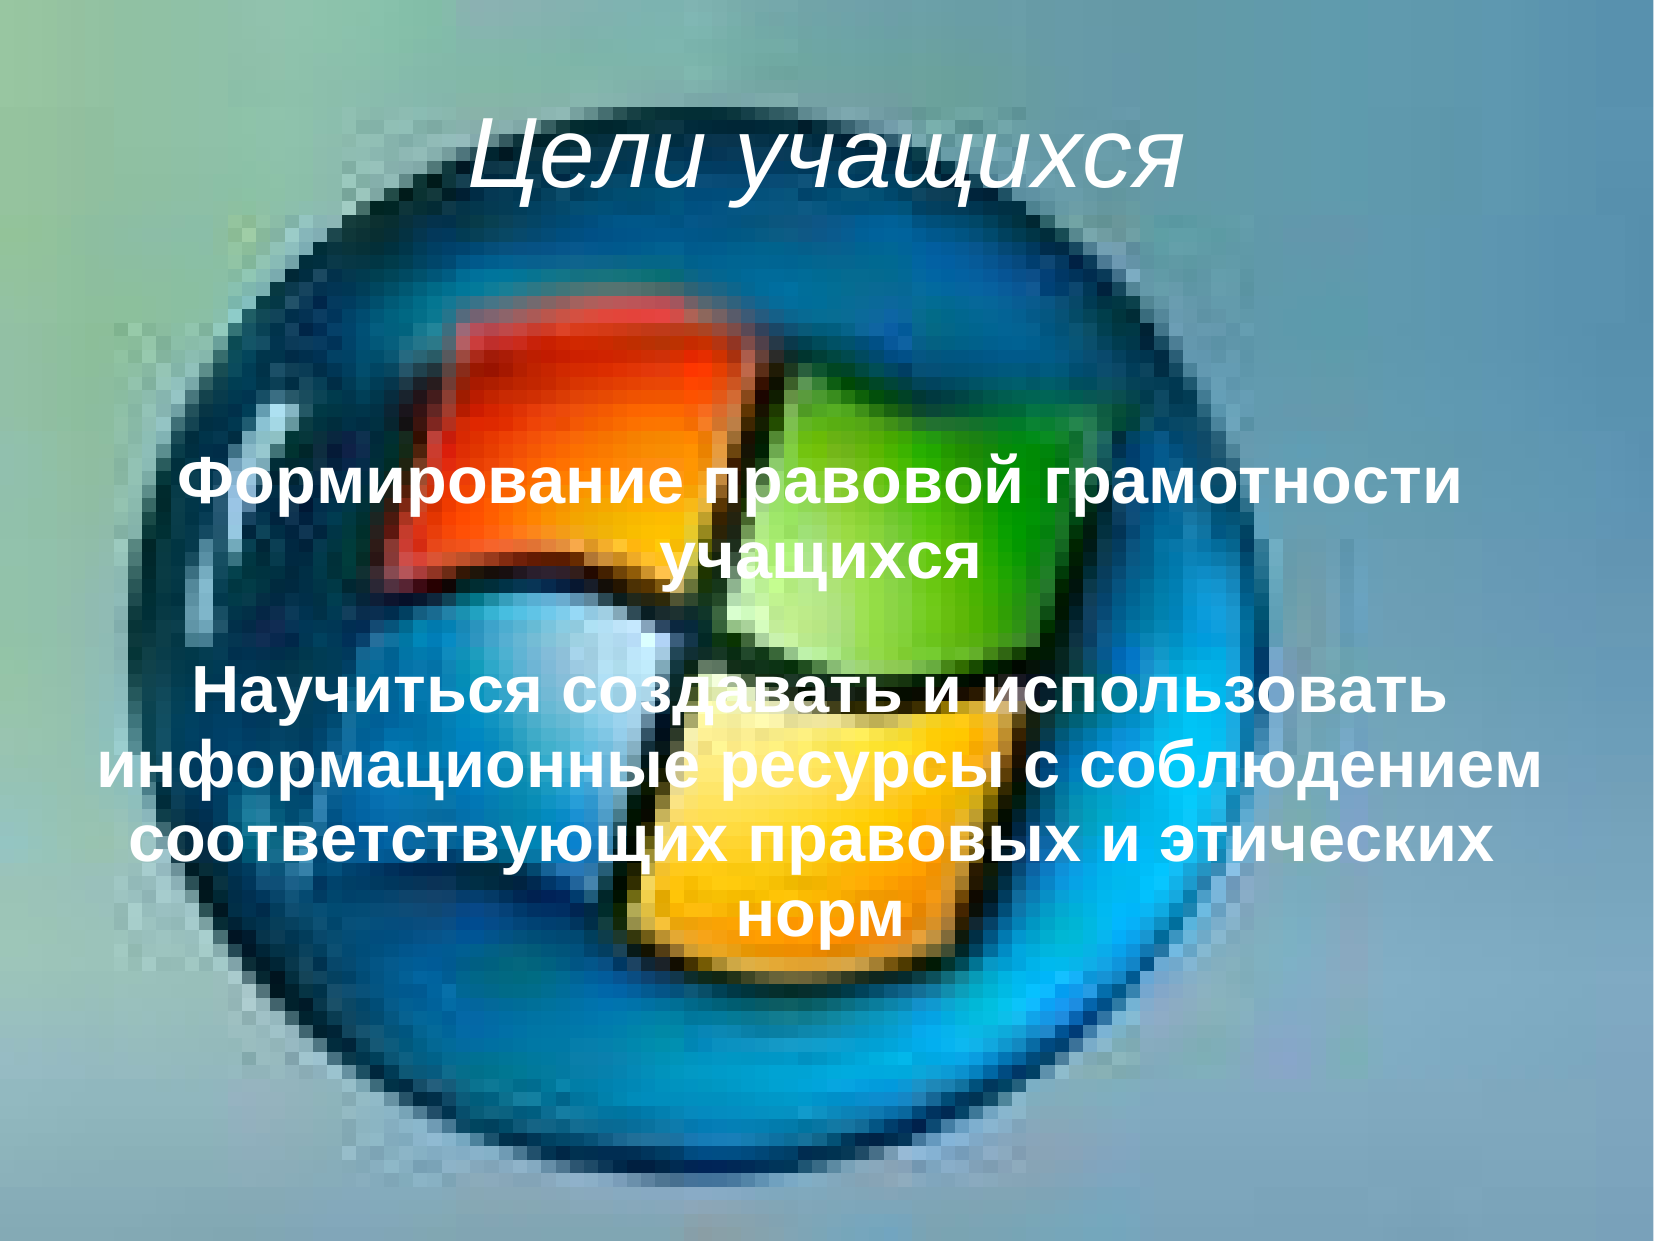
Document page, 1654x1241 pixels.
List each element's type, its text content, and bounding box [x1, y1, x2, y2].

picture [0, 0, 1654, 1241]
subtitle Формирование правовой грамотности учащихся Научиться создавать и использовать информационные ресурсы с соблюдением соответствующих правовых и этических норм [76, 295, 1565, 1099]
title Цели учащихся [82, 56, 1571, 250]
